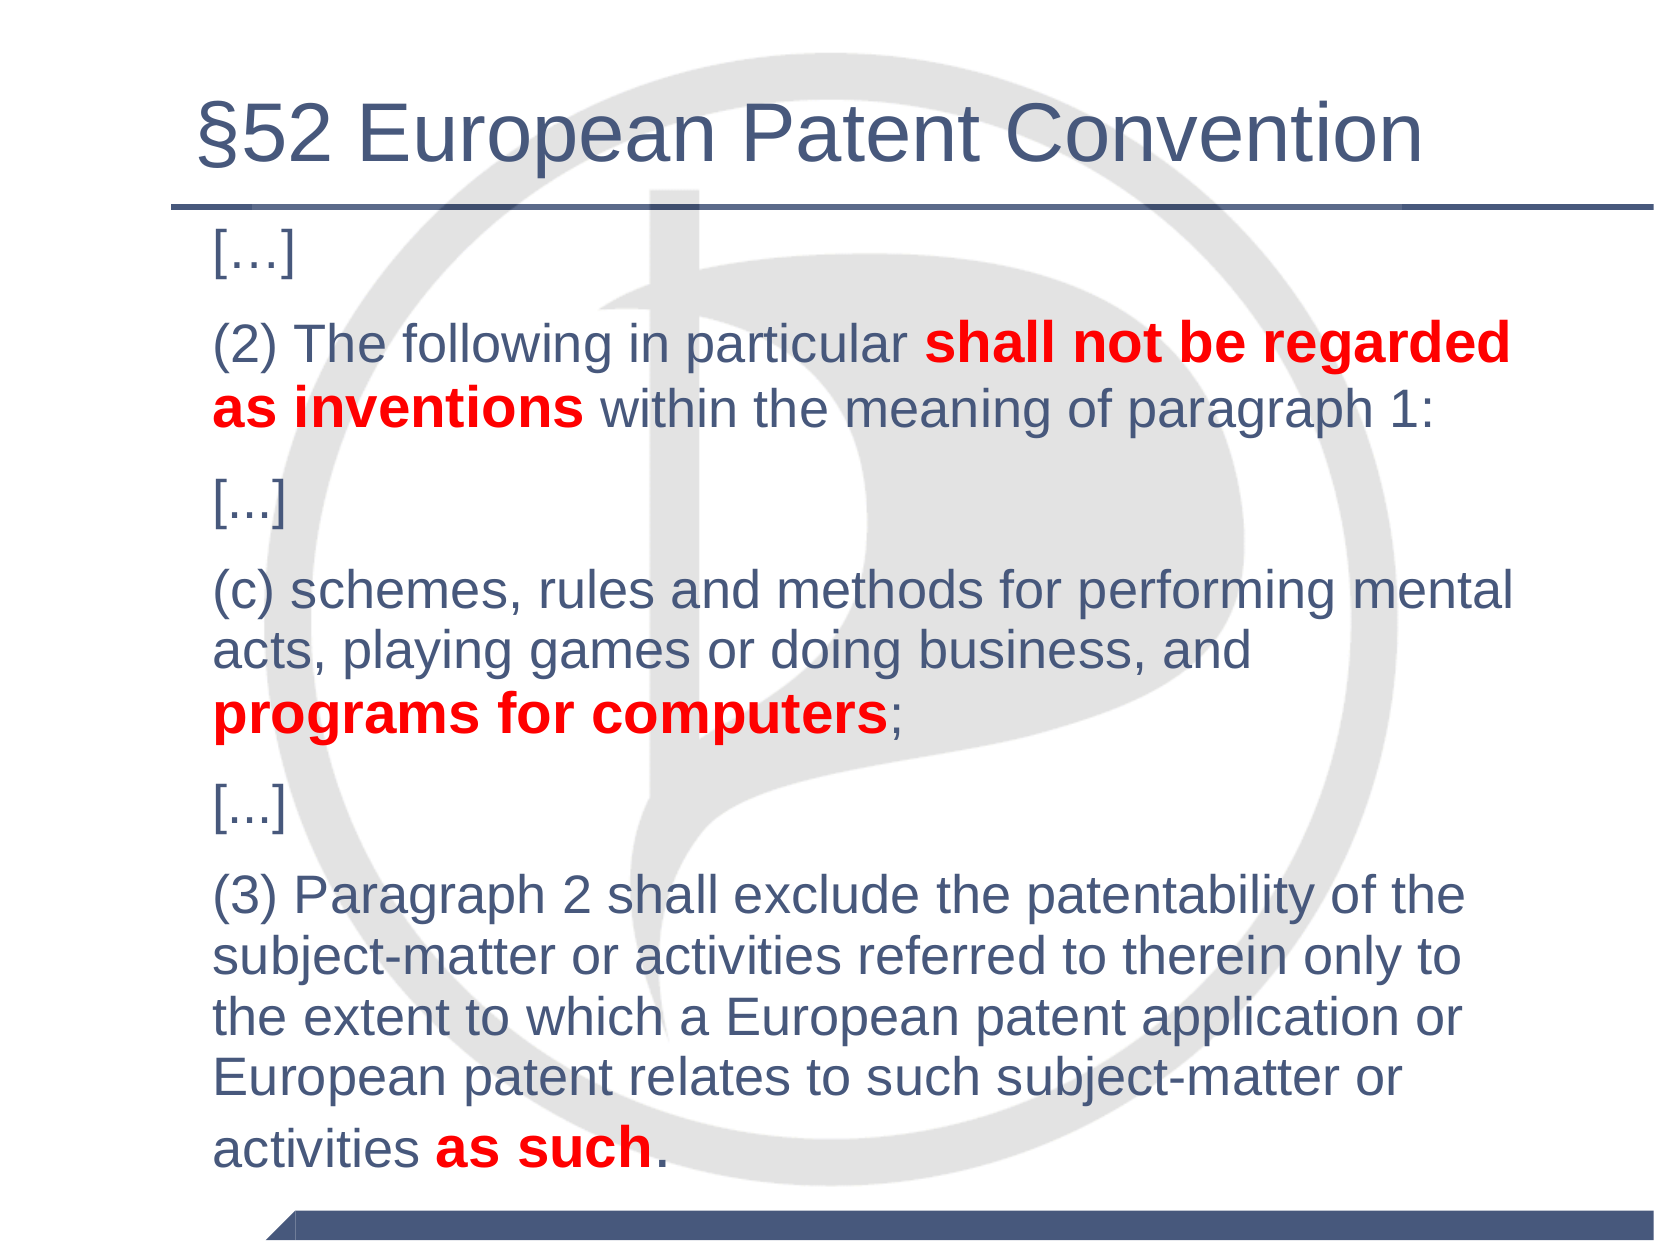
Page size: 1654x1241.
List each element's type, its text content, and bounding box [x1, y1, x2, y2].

list […] (2) The following in particular shall not be regarded as inventions within the meaning of paragraph 1: [...] (c) schemes, rules and methods for performing mental acts, playing games or doing business, and programs for computers; [...] (3) Paragraph 2 shall exclude the patentability of the subject-matter or activities referred to therein only to the extent to which a European patent application or European patent relates to such subject‑matter or activities as such. [212, 219, 1530, 1182]
title §52 European Patent Convention [194, 29, 1595, 237]
